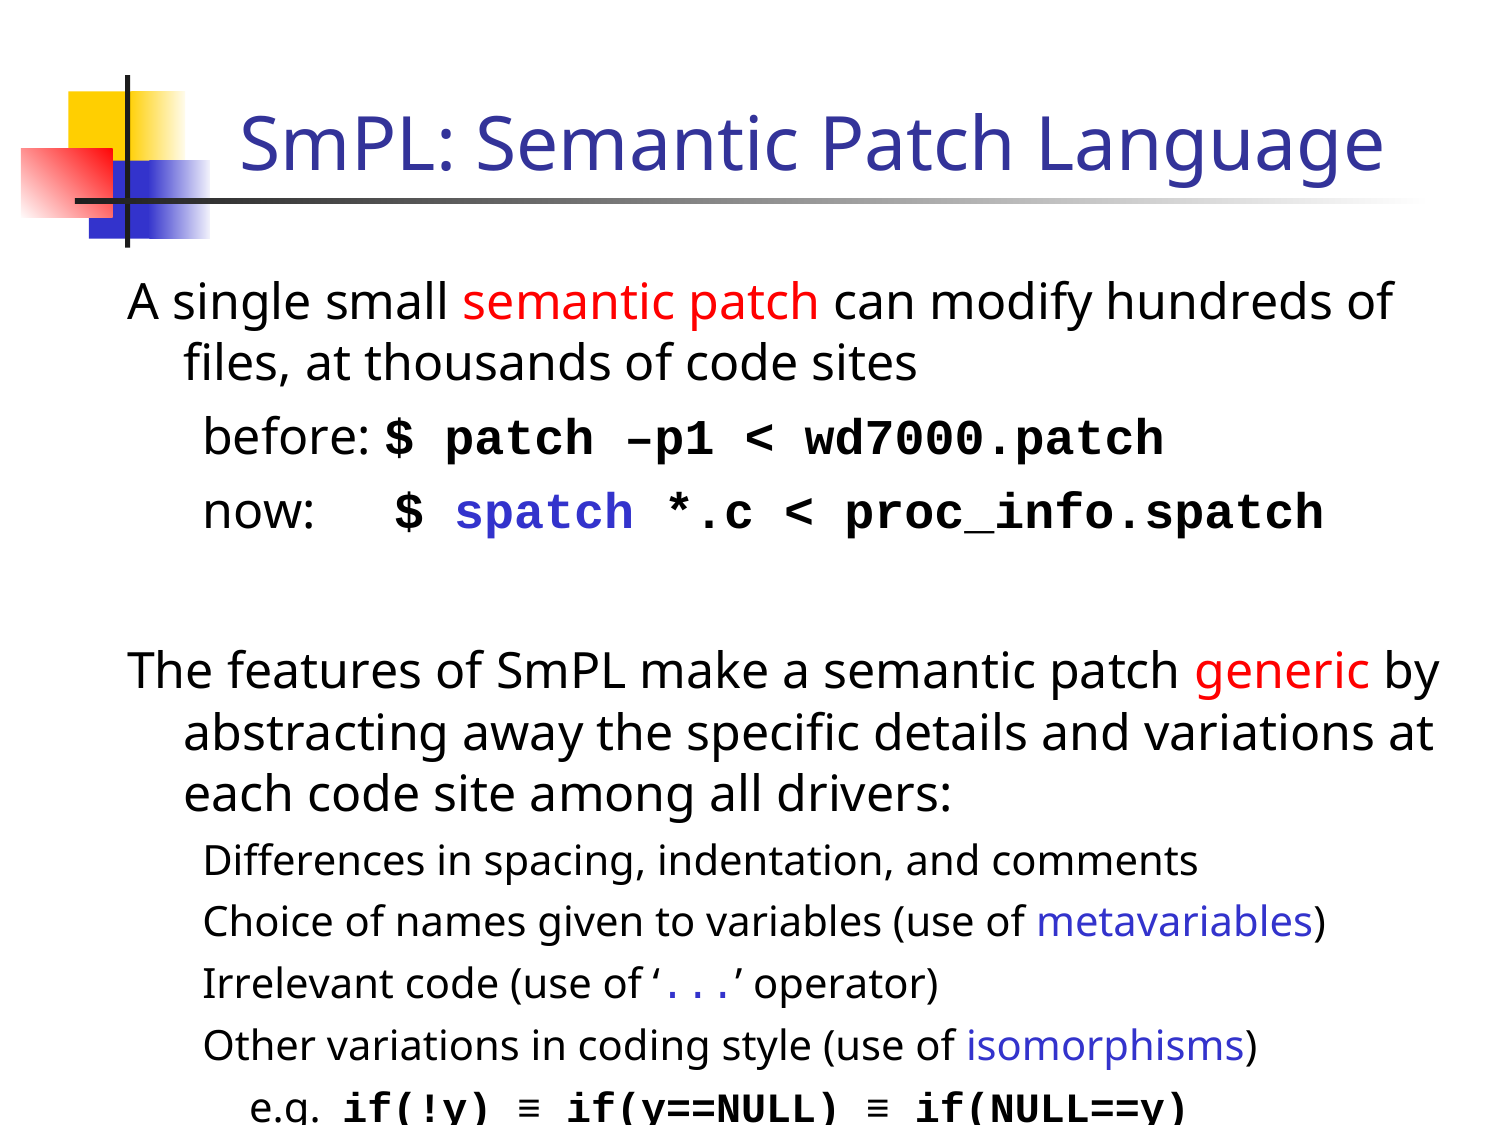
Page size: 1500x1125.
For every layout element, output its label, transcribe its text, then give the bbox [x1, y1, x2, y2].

title SmPL: Semantic Patch Language [224, 12, 1500, 200]
list A single small semantic patch can modify hundreds of files, at thousands of code sites before: $ patch –p1 < wd7000.patch now: $ spatch *.c < proc_info.spatch The features of SmPL make a semantic patch generic by abstracting away the specific details and variations at each code site among all drivers: Differences in spacing, indentation, and comments Choice of names given to variables (use of metavariables) Irrelevant code (use of ‘...’ operator) Other variations in coding style (use of isomorphisms) e.g. if(!y) ≡ if(y==NULL) ≡ if(NULL==y) [112, 262, 1463, 1083]
